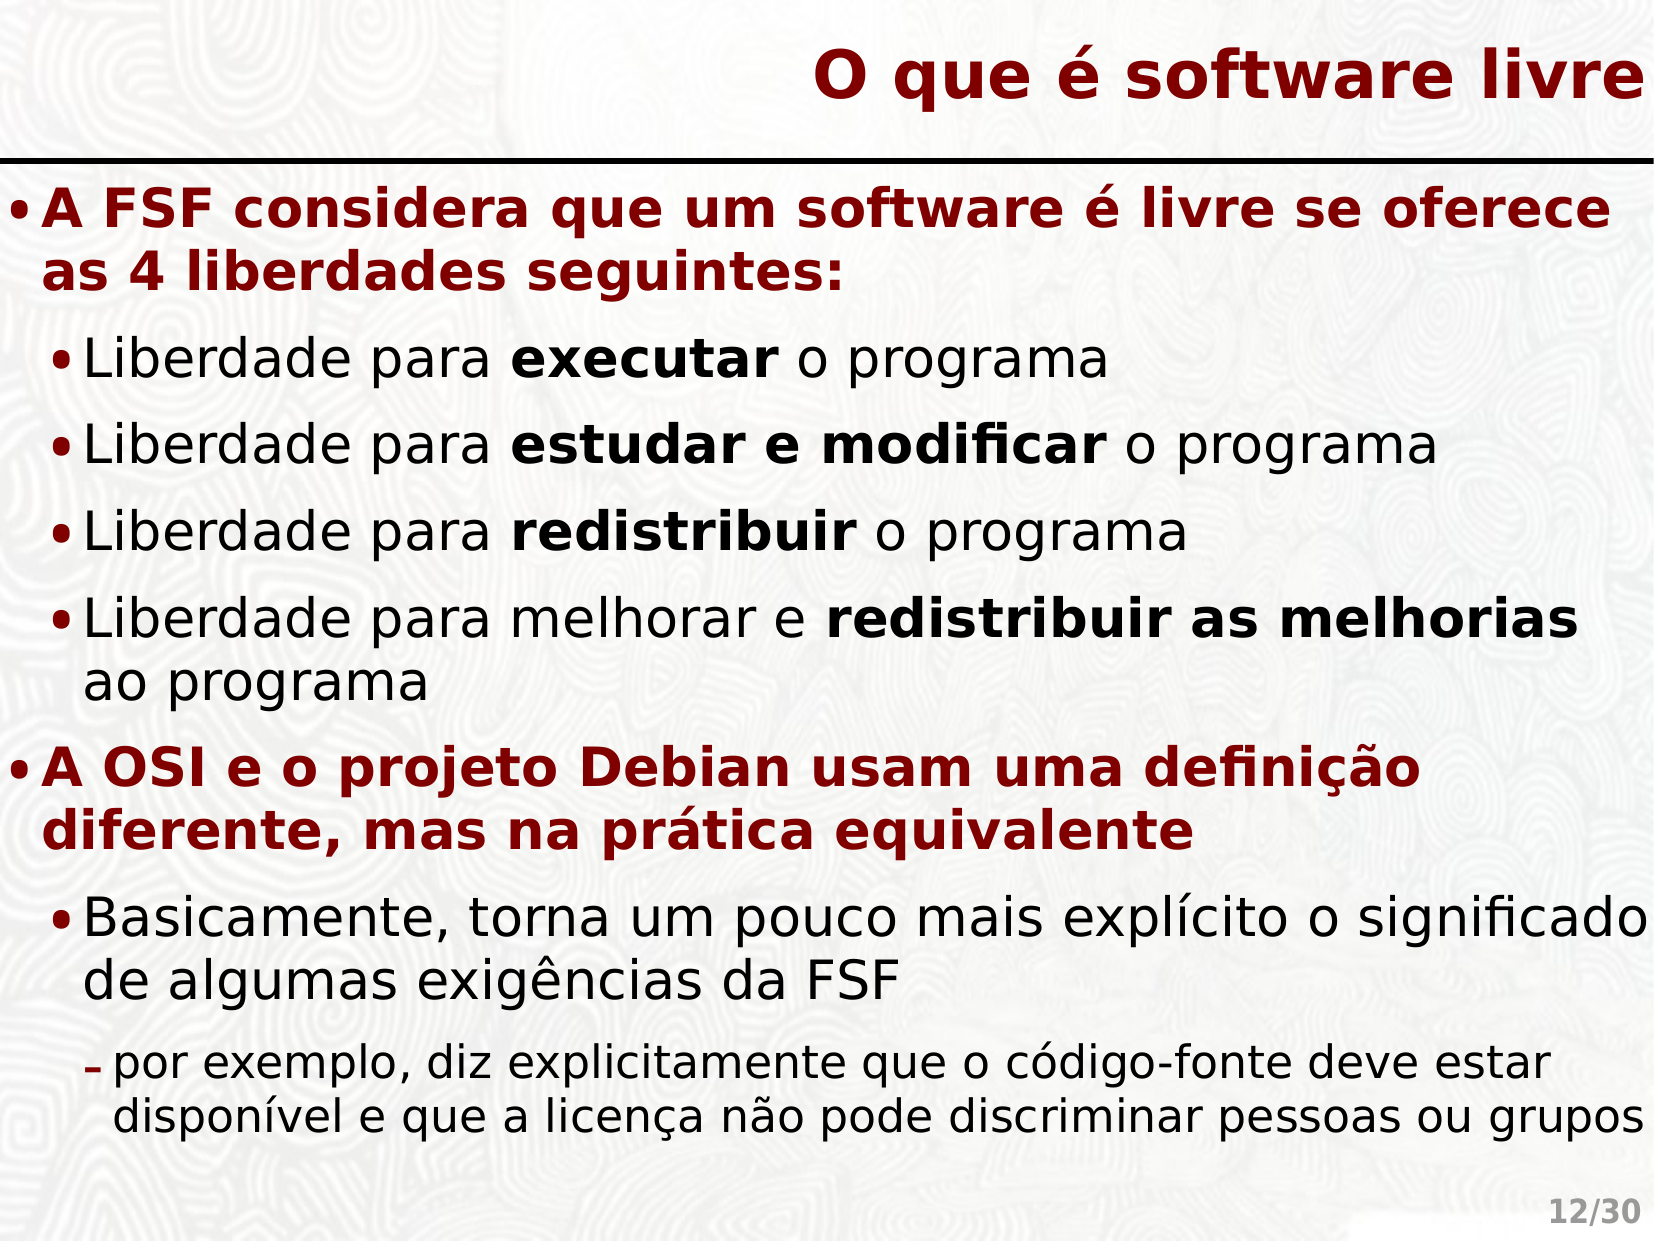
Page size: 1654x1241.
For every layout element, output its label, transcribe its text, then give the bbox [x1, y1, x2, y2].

list A FSF considera que um software é livre se oferece as 4 liberdades seguintes: Liberdade para executar o programa Liberdade para estudar e modificar o programa Liberdade para redistribuir o programa Liberdade para melhorar e redistribuir as melhorias ao programa A OSI e o projeto Debian usam uma definição diferente, mas na prática equivalente Basicamente, torna um pouco mais explícito o significado de algumas exigências da FSF por exemplo, diz explicitamente que o código-fonte deve estar disponível e que a licença não pode discriminar pessoas ou grupos [5, 177, 1654, 1229]
title O que é software livre [602, 0, 1648, 153]
picture [0, 0, 1654, 158]
picture [0, 164, 1654, 1241]
